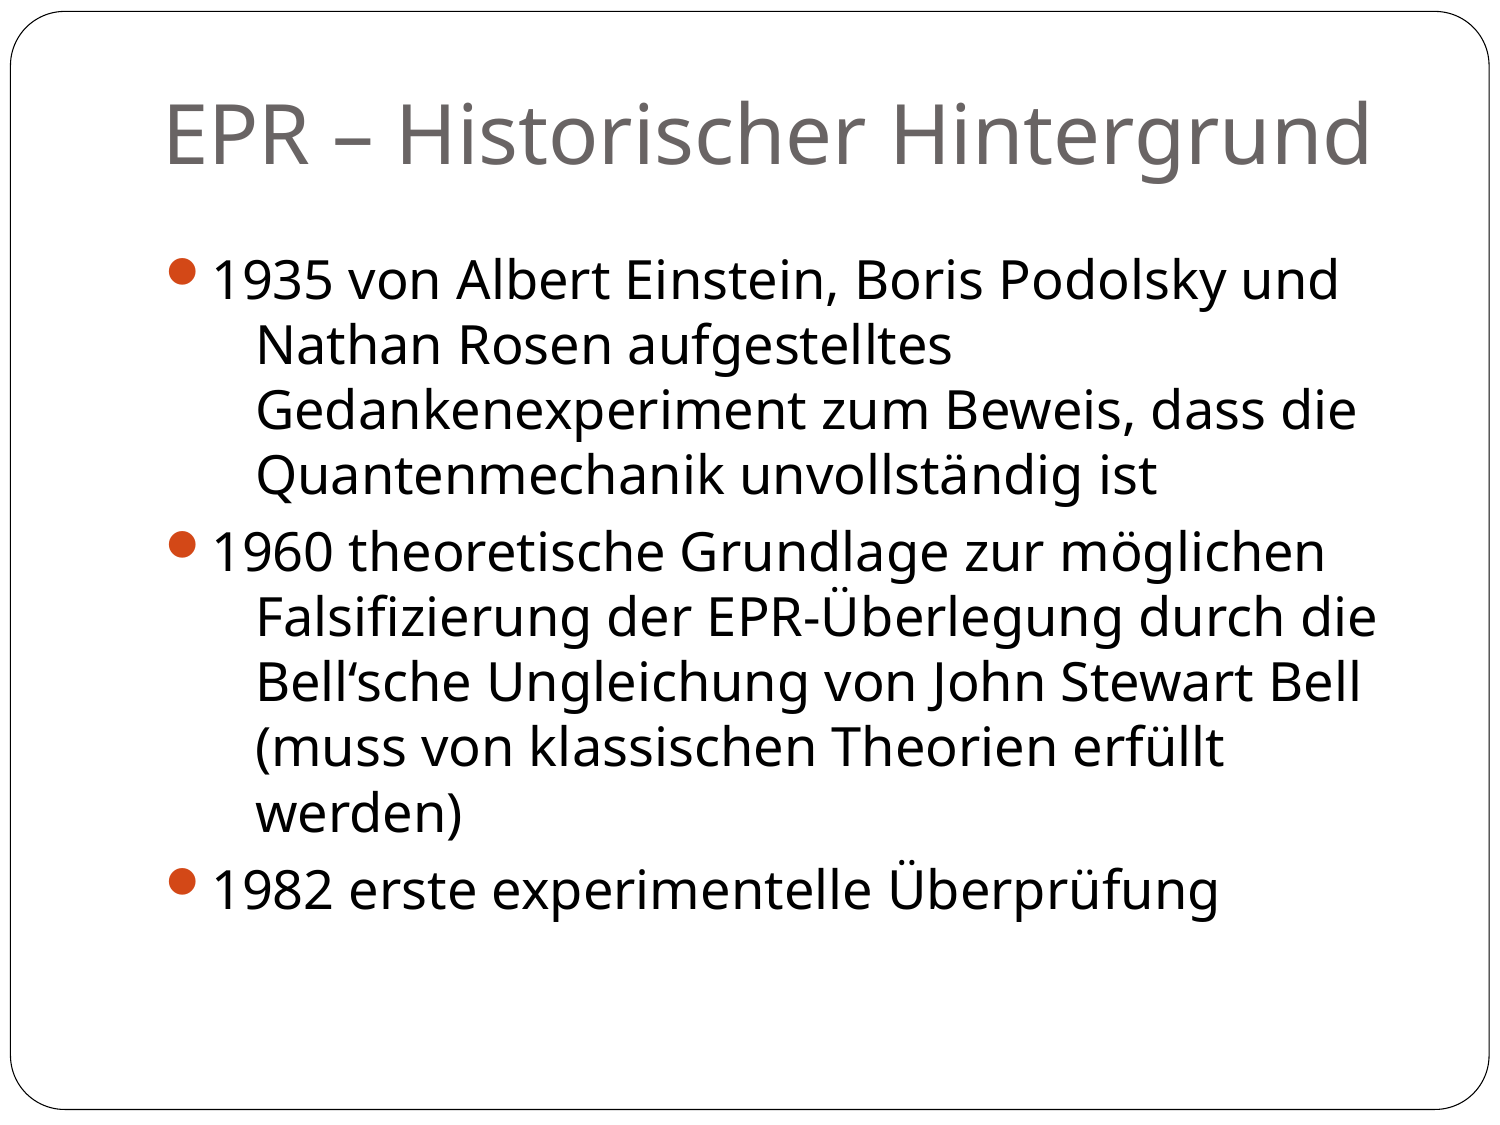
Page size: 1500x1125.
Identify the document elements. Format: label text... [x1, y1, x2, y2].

title EPR – Historischer Hintergrund [112, 45, 1426, 197]
list 1935 von Albert Einstein, Boris Podolsky und Nathan Rosen aufgestelltes Gedankenexperiment zum Beweis, dass die Quantenmechanik unvollständig ist 1960 theoretische Grundlage zur möglichen Falsifizierung der EPR-Überlegung durch die Bell‘sche Ungleichung von John Stewart Bell (muss von klassischen Theorien erfüllt werden) 1982 erste experimentelle Überprüfung [150, 237, 1426, 988]
